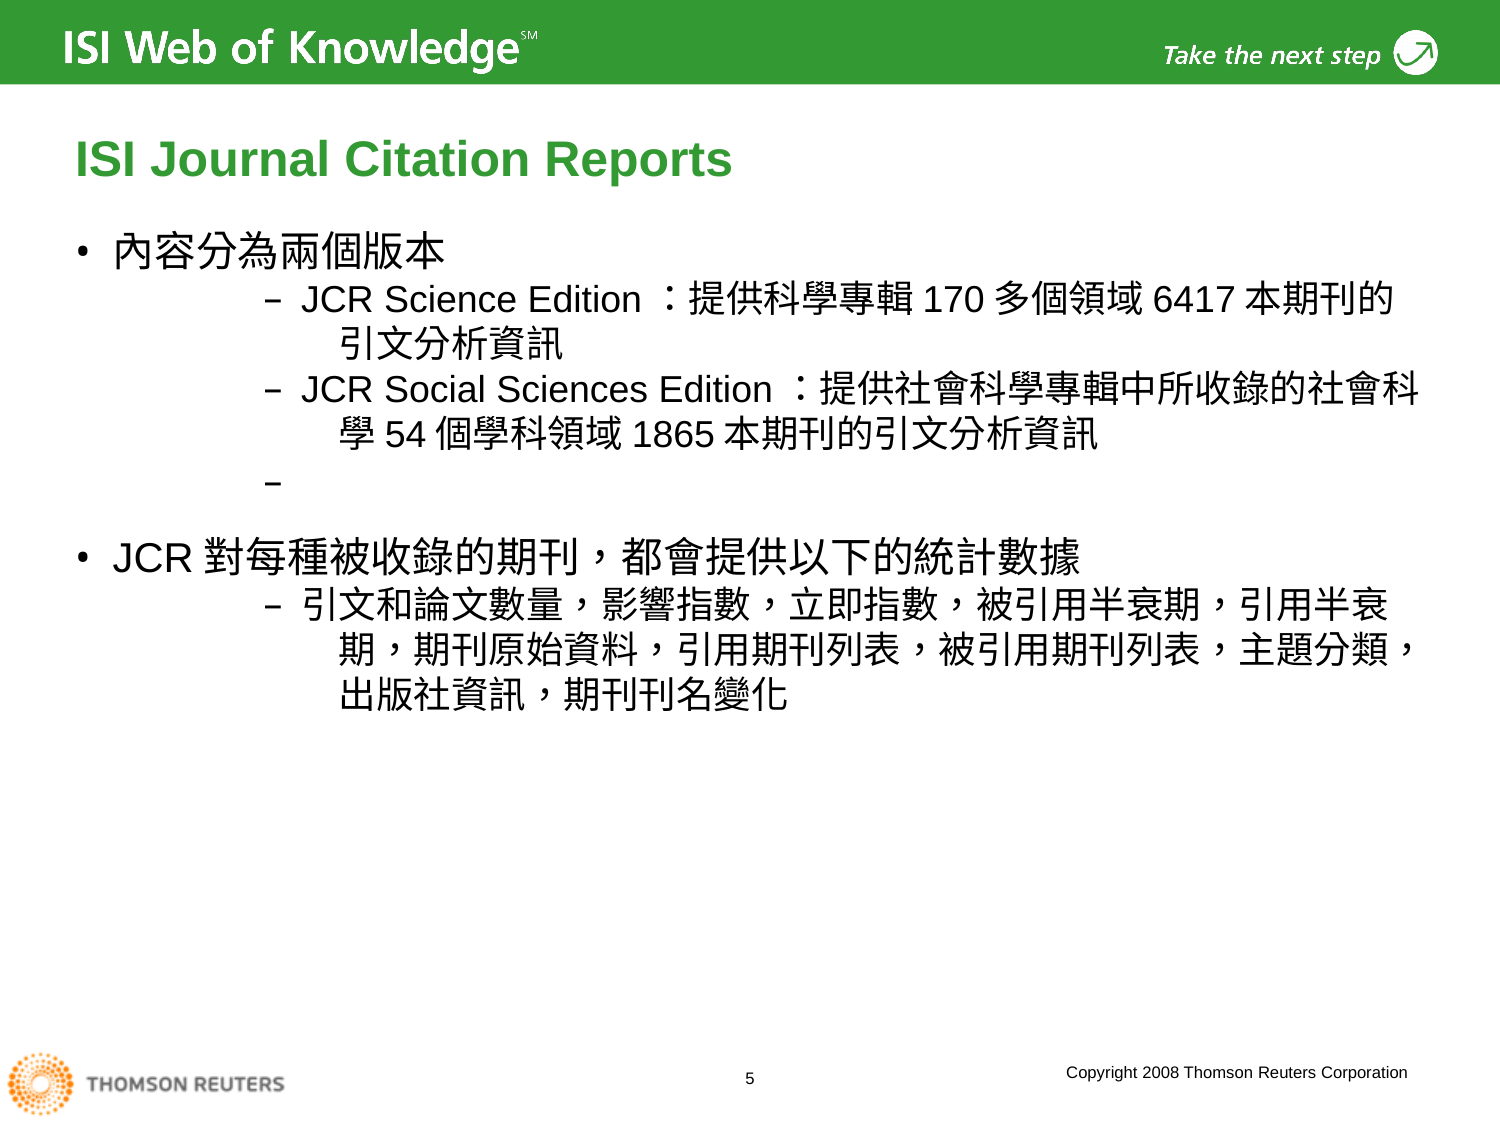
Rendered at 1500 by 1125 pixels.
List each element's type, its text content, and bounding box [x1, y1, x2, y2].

title ISI Journal Citation Reports [75, 111, 1426, 187]
list 內容分為兩個版本 JCR Science Edition：提供科學專輯170多個領域6417本期刊的引文分析資訊 JCR Social Sciences Edition：提供社會科學專輯中所收錄的社會科學54個學科領域1865本期刊的引文分析資訊 JCR對每種被收錄的期刊，都會提供以下的統計數據 引文和論文數量，影響指數，立即指數，被引用半衰期，引用半衰期，期刊原始資料，引用期刊列表，被引用期刊列表，主題分類，出版社資訊，期刊刊名變化 [75, 224, 1426, 975]
